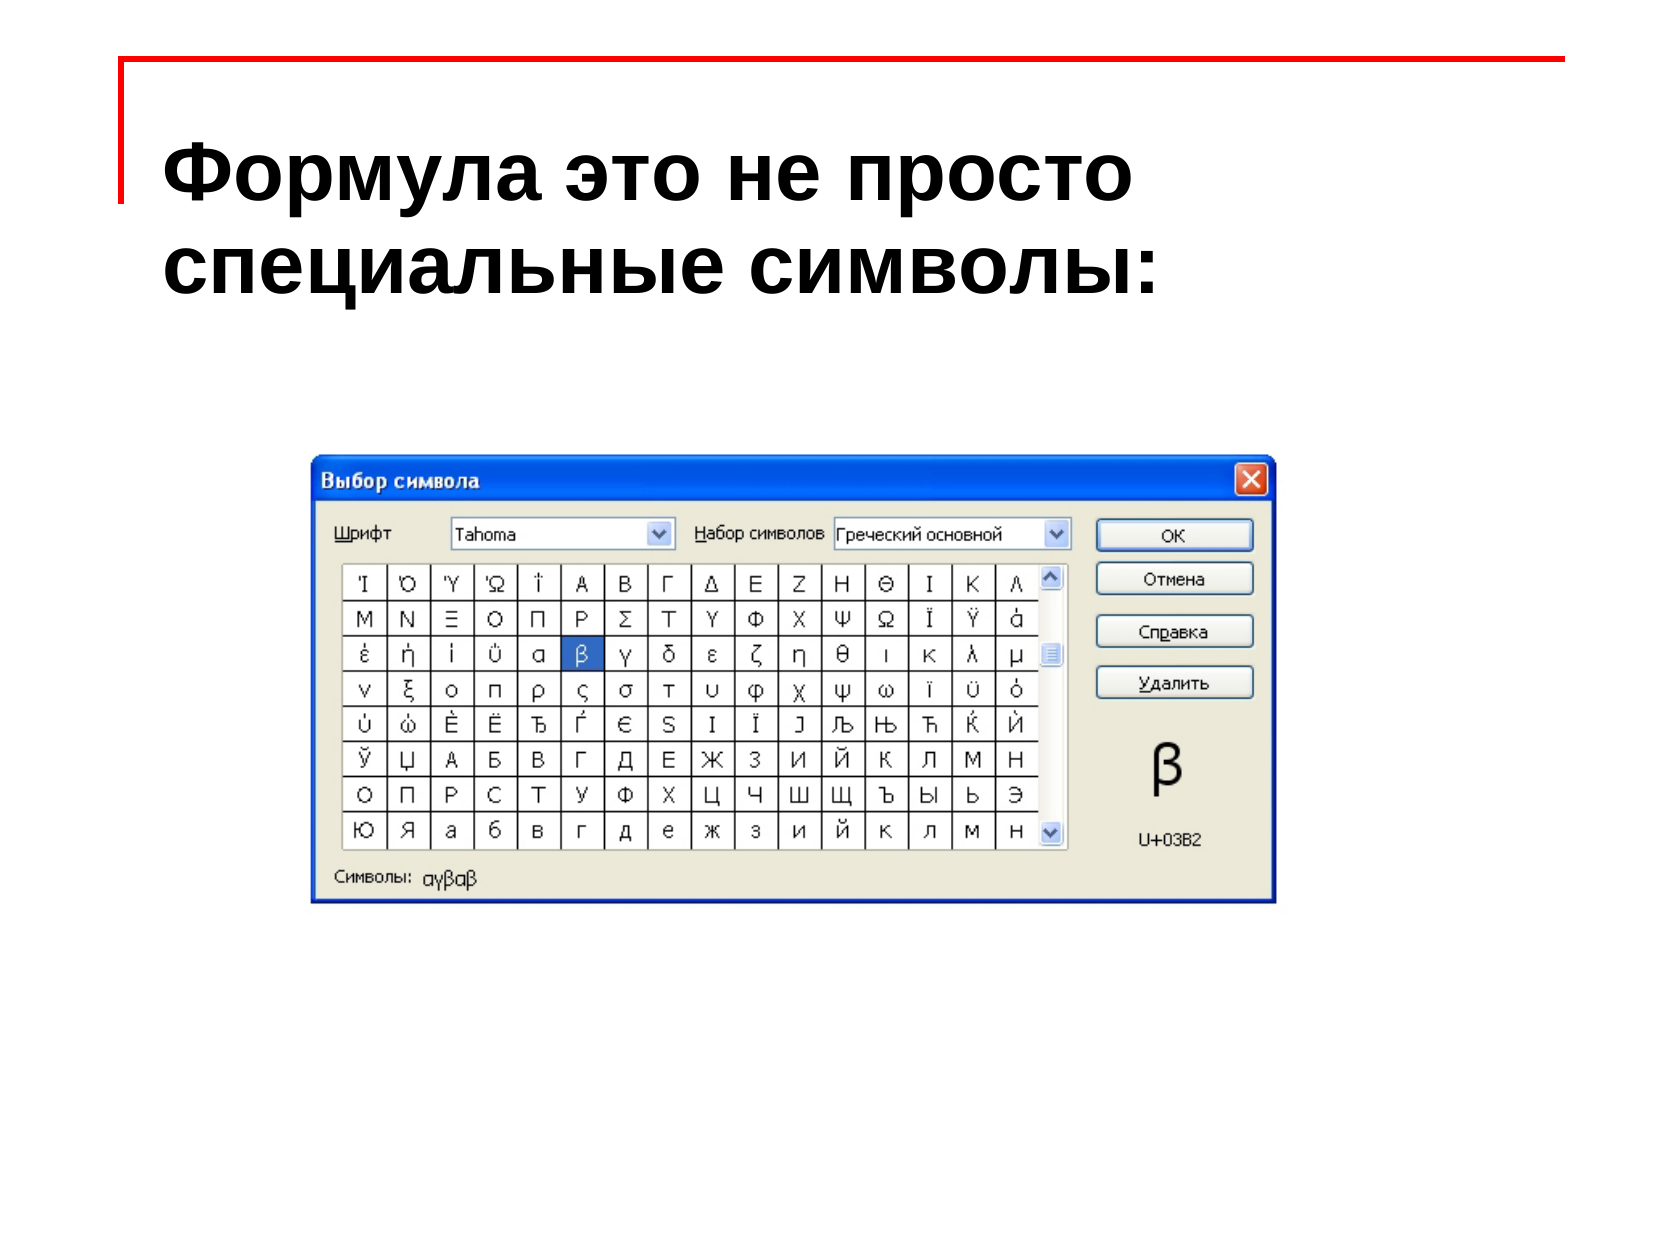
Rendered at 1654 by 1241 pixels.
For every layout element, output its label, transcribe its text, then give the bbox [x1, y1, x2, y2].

text_box Формула это не просто специальные символы: [147, 118, 1536, 362]
picture [295, 442, 1296, 923]
